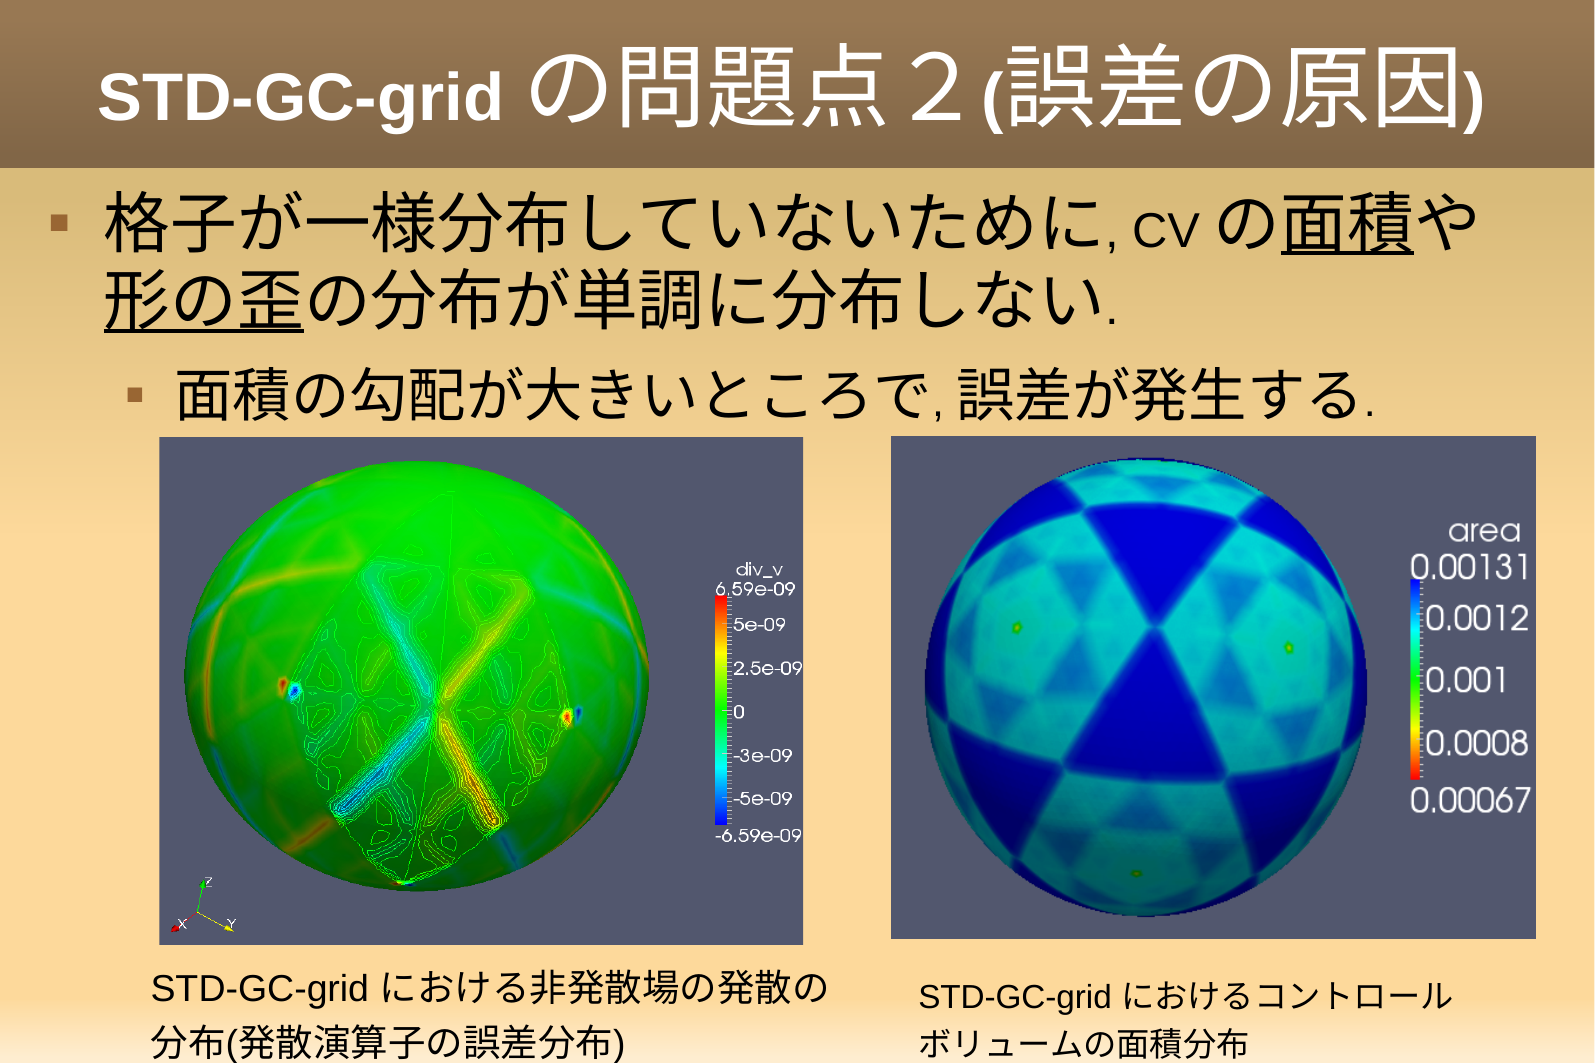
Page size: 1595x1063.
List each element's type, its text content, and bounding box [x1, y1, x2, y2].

picture [0, 0, 1595, 1063]
text_box STD-GC-grid におけるコントロールボリュームの面積分布 [903, 962, 1489, 1051]
text_box STD-GC-grid における非発散場の発散の分布(発散演算子の誤差分布) [135, 950, 857, 1050]
title STD-GC-grid の問題点２(誤差の原因) [74, 0, 1510, 178]
picture [231, 1050, 620, 1063]
list 格子が一様分布していないために, CV の面積や形の歪の分布が単調に分布しない. 面積の勾配が大きいところで, 誤差が発生する. [33, 185, 1506, 887]
picture [293, 1050, 300, 1056]
